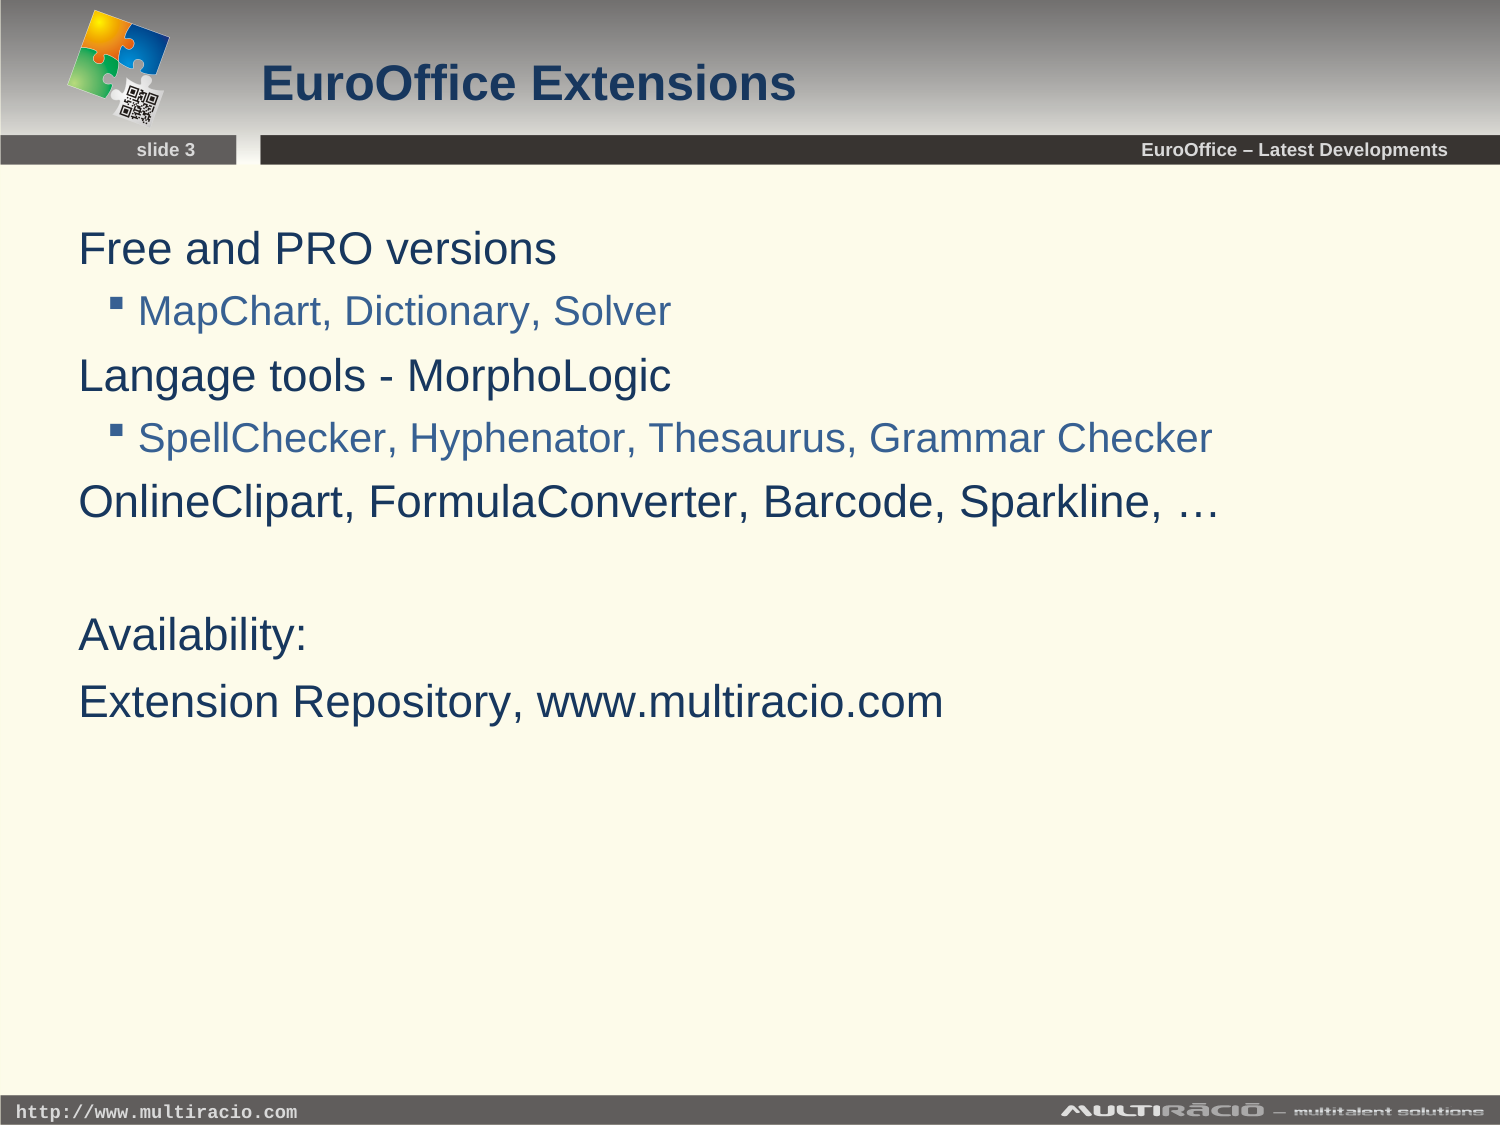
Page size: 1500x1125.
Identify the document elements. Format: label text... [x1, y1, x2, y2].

list Free and PRO versions MapChart, Dictionary, Solver Langage tools - MorphoLogic SpellChecker, Hyphenator, Thesaurus, Grammar Checker OnlineClipart, FormulaConverter, Barcode, Sparkline, … Availability: Extension Repository, www.multiracio.com [63, 210, 1442, 1067]
text_box EuroOffice – Latest Developments [304, 137, 1468, 161]
text_box slide <number> [58, 137, 211, 161]
title EuroOffice Extensions [246, 35, 1397, 111]
picture [0, 0, 1500, 1125]
